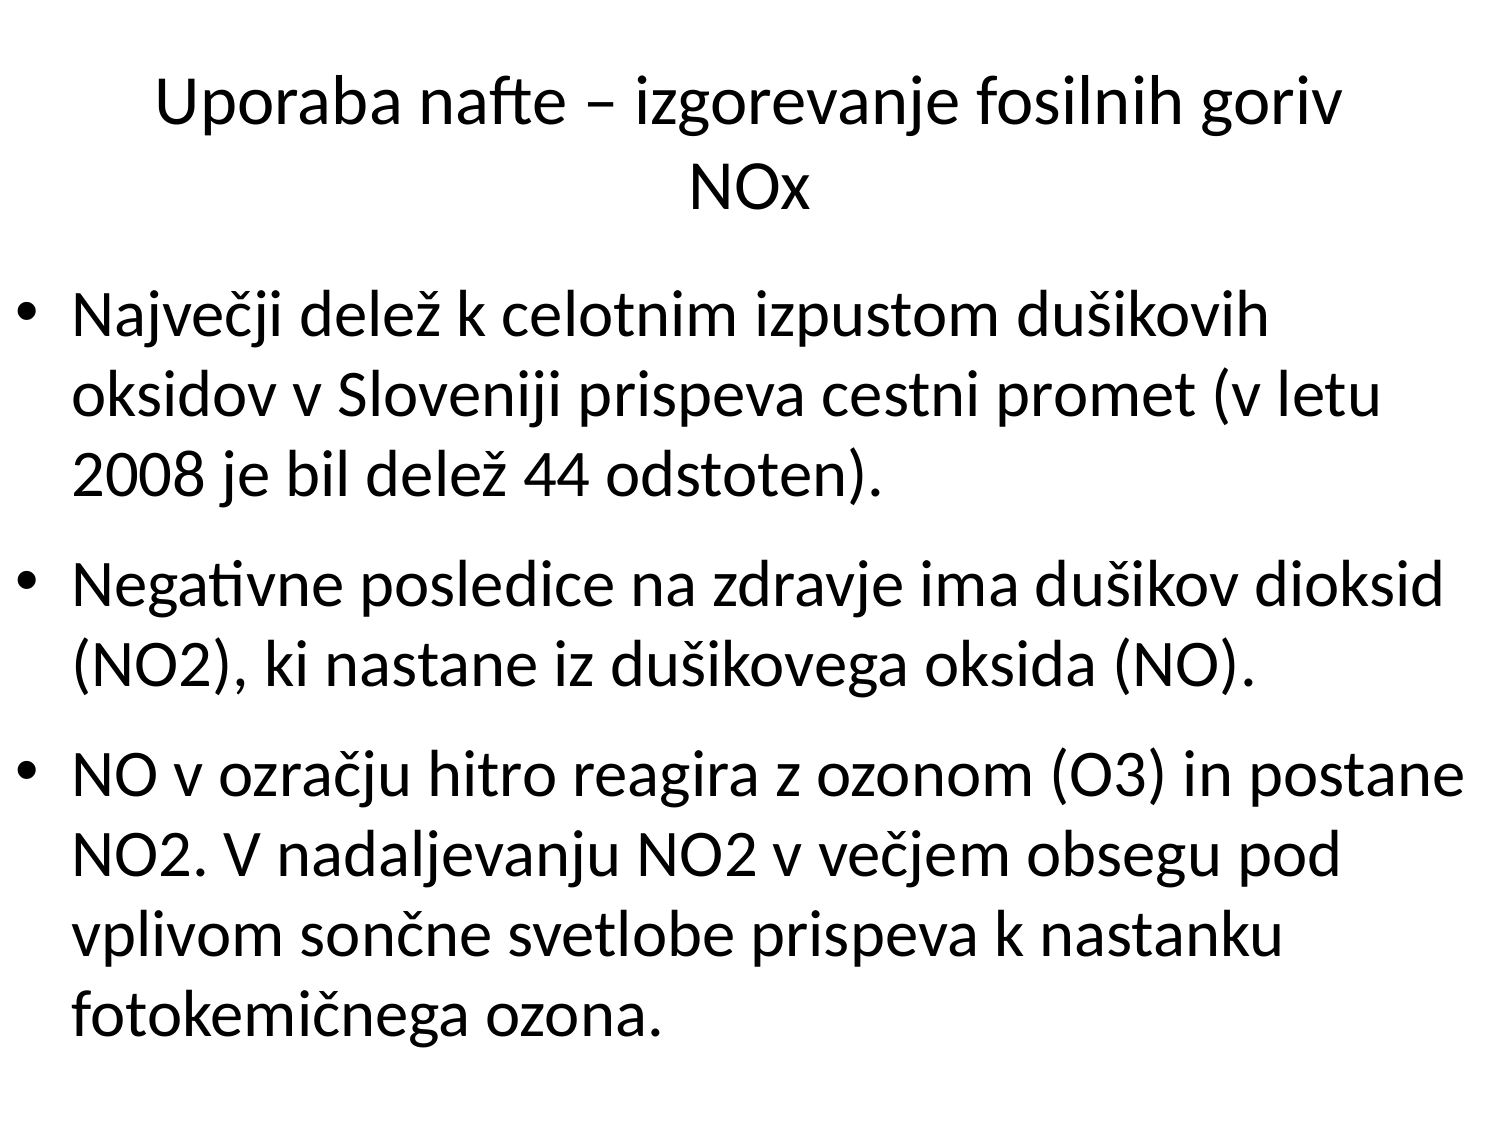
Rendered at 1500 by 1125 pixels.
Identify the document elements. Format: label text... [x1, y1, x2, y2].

title Uporaba nafte – izgorevanje fosilnih goriv NOx [0, 45, 1500, 233]
list Največji delež k celotnim izpustom dušikovih oksidov v Sloveniji prispeva cestni promet (v letu 2008 je bil delež 44 odstoten). Negativne posledice na zdravje ima dušikov dioksid (NO2), ki nastane iz dušikovega oksida (NO). NO v ozračju hitro reagira z ozonom (O3) in postane NO2. V nadaljevanju NO2 v večjem obsegu pod vplivom sončne svetlobe prispeva k nastanku fotokemičnega ozona. [0, 262, 1500, 1094]
